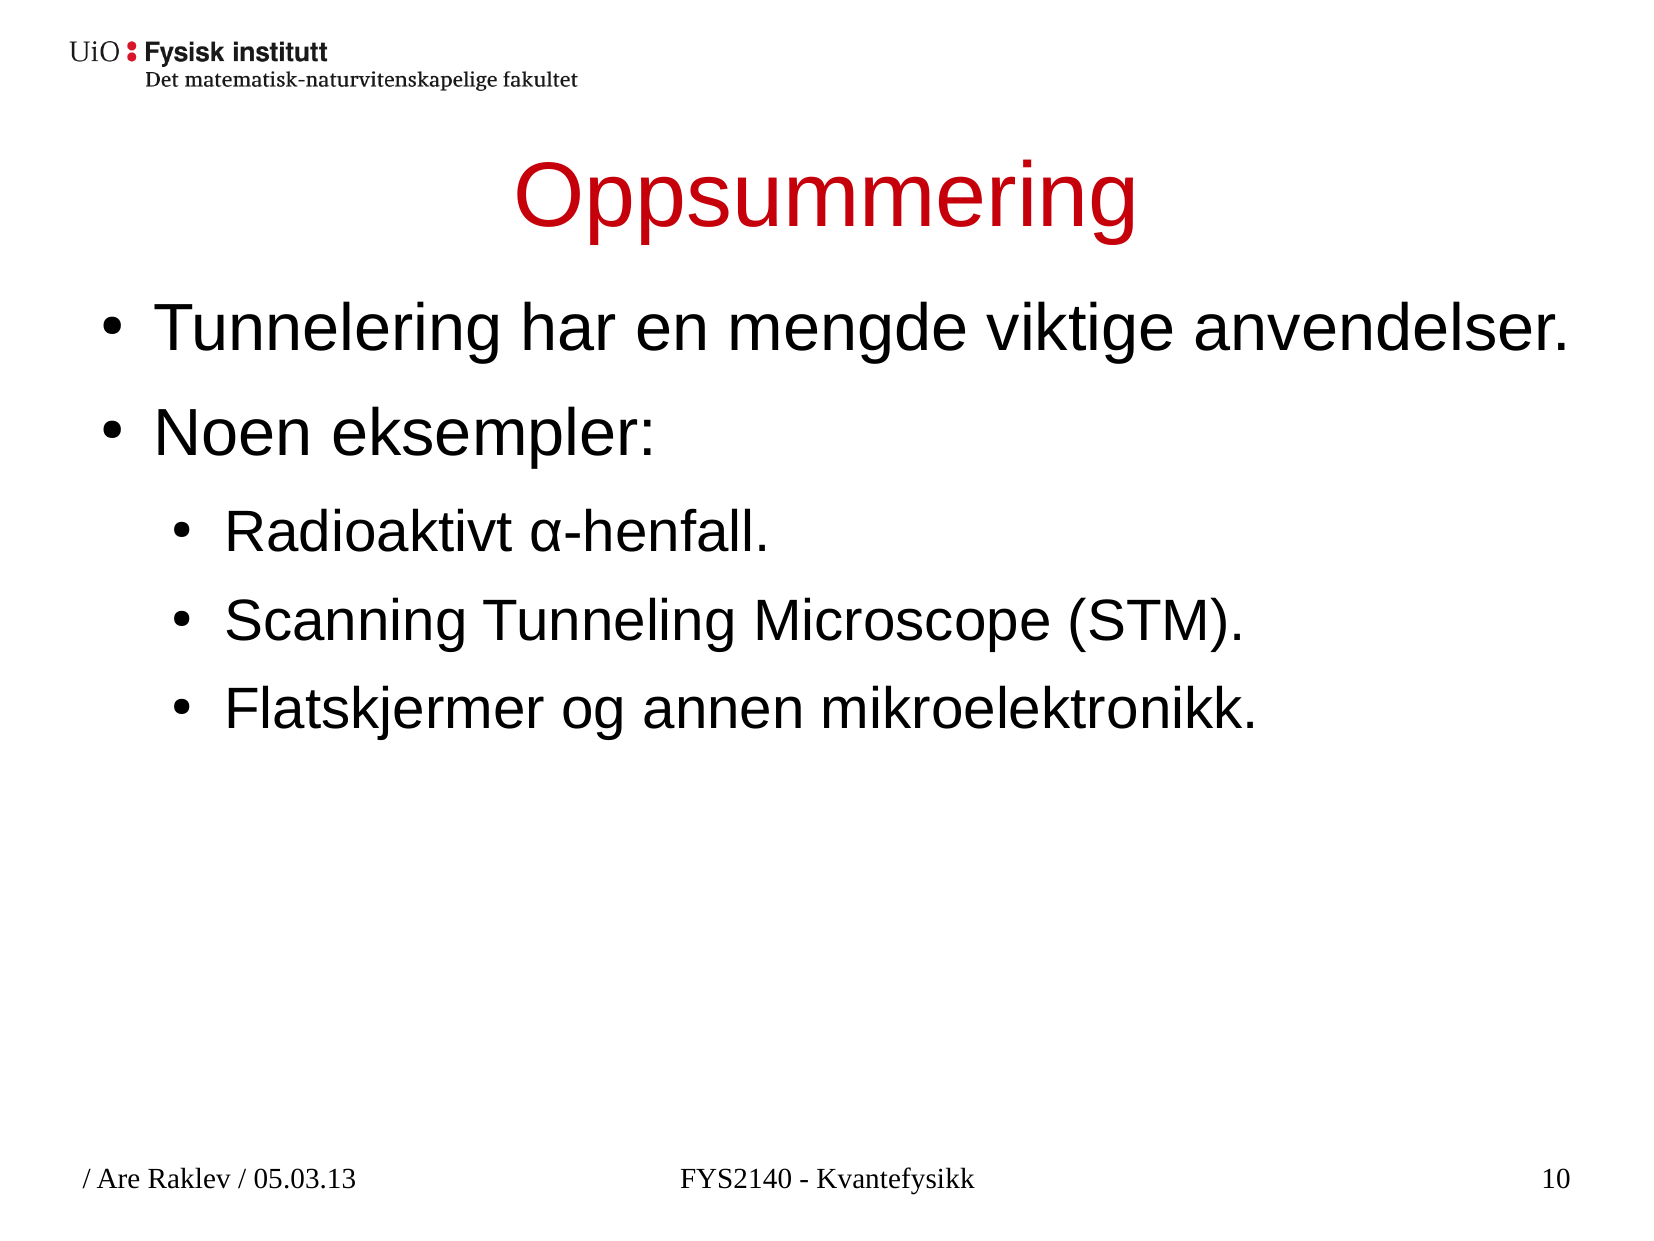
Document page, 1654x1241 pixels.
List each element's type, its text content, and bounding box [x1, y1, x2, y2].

picture [68, 37, 581, 93]
title Oppsummering [82, 90, 1571, 290]
list Tunnelering har en mengde viktige anvendelser. Noen eksempler: Radioaktivt α-henfall. Scanning Tunneling Microscope (STM). Flatskjermer og annen mikroelektronikk. [82, 290, 1576, 1094]
